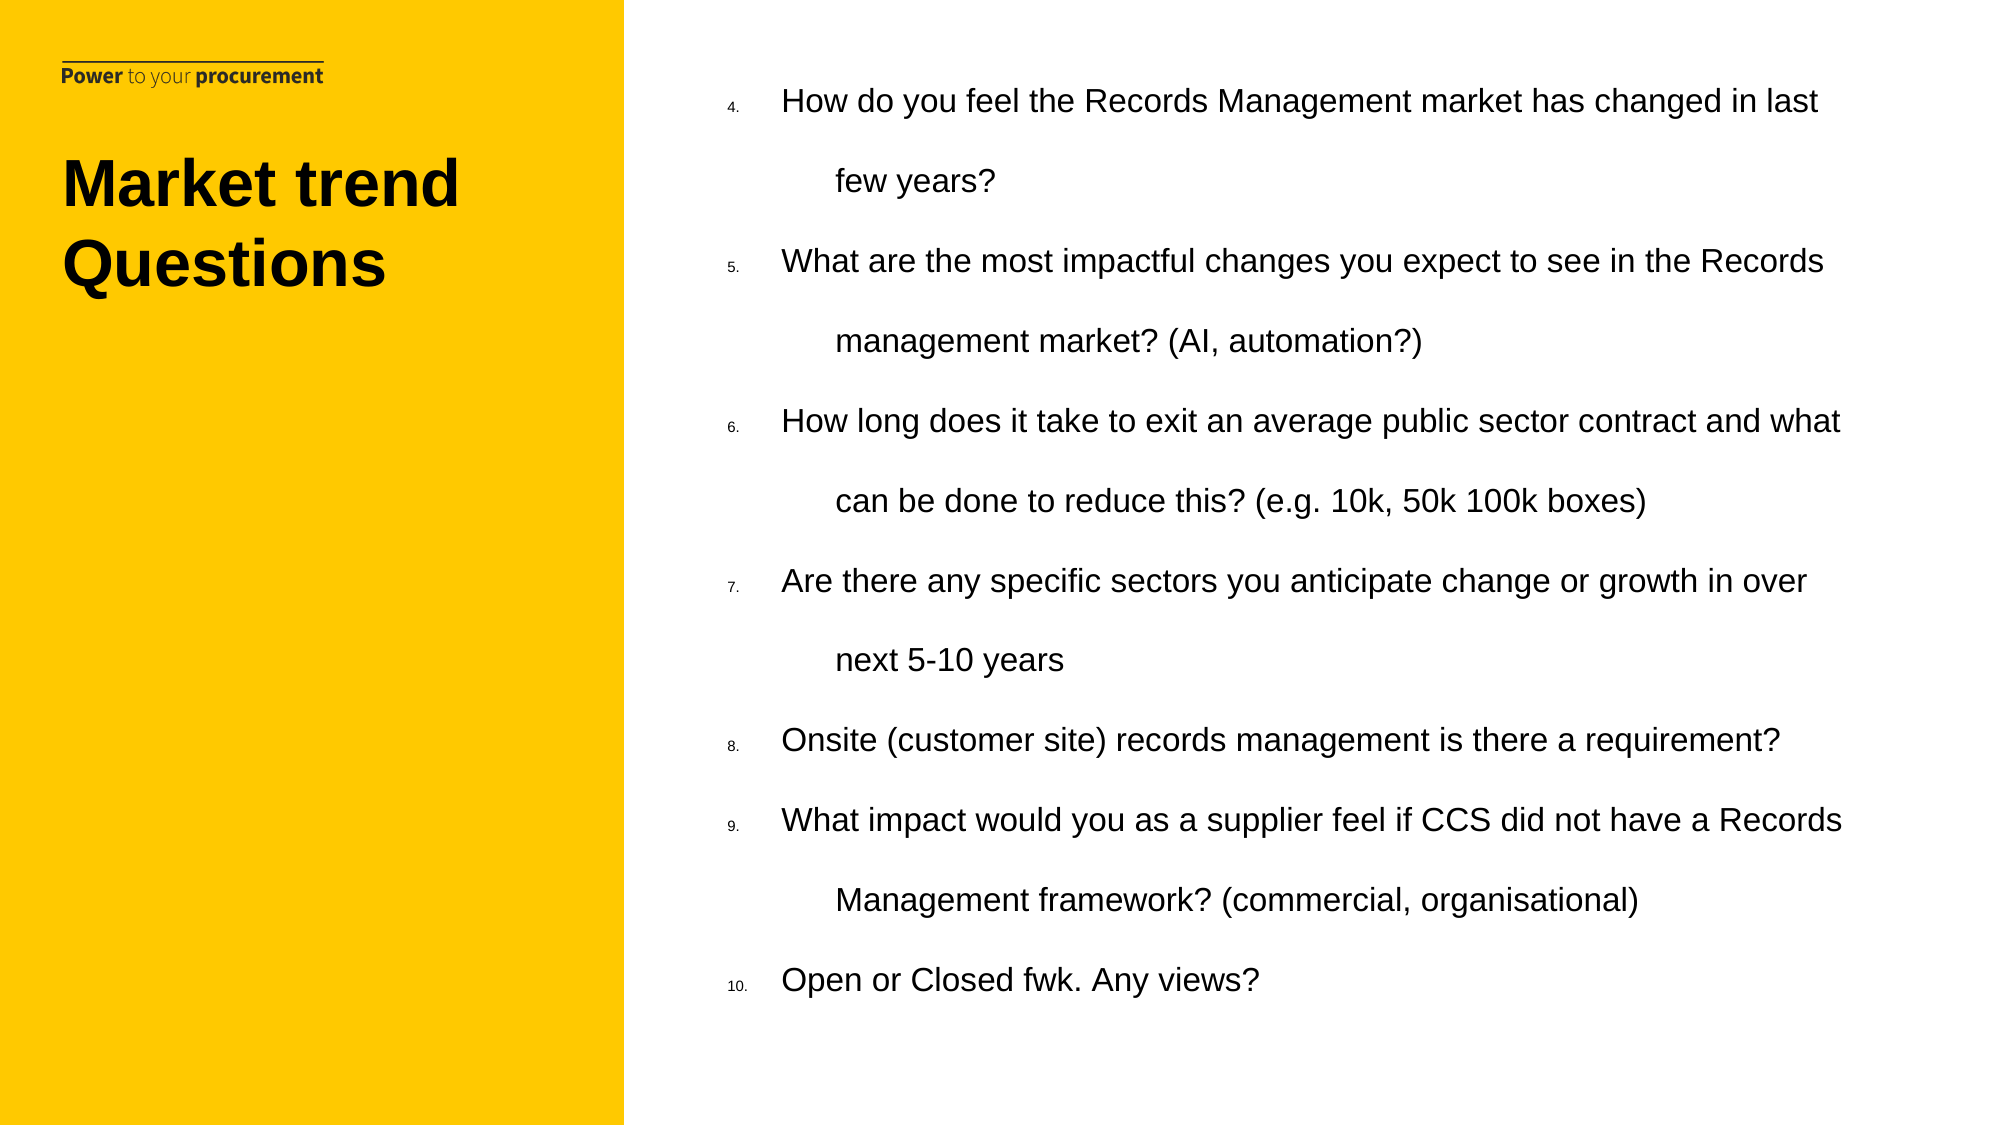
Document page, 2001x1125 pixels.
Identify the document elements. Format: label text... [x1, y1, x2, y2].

title How do you feel the Records Management market has changed in last few years? What are the most impactful changes you expect to see in the Records management market? (AI, automation?) How long does it take to exit an average public sector contract and what can be done to reduce this? (e.g. 10k, 50k 100k boxes) Are there any specific sectors you anticipate change or growth in over next 5-10 years Onsite (customer site) records management is there a requirement? What impact would you as a supplier feel if CCS did not have a Records Management framework? (commercial, organisational) Open or Closed fwk. Any views? [685, 39, 1876, 1043]
title Market trend Questions [62, 139, 564, 279]
